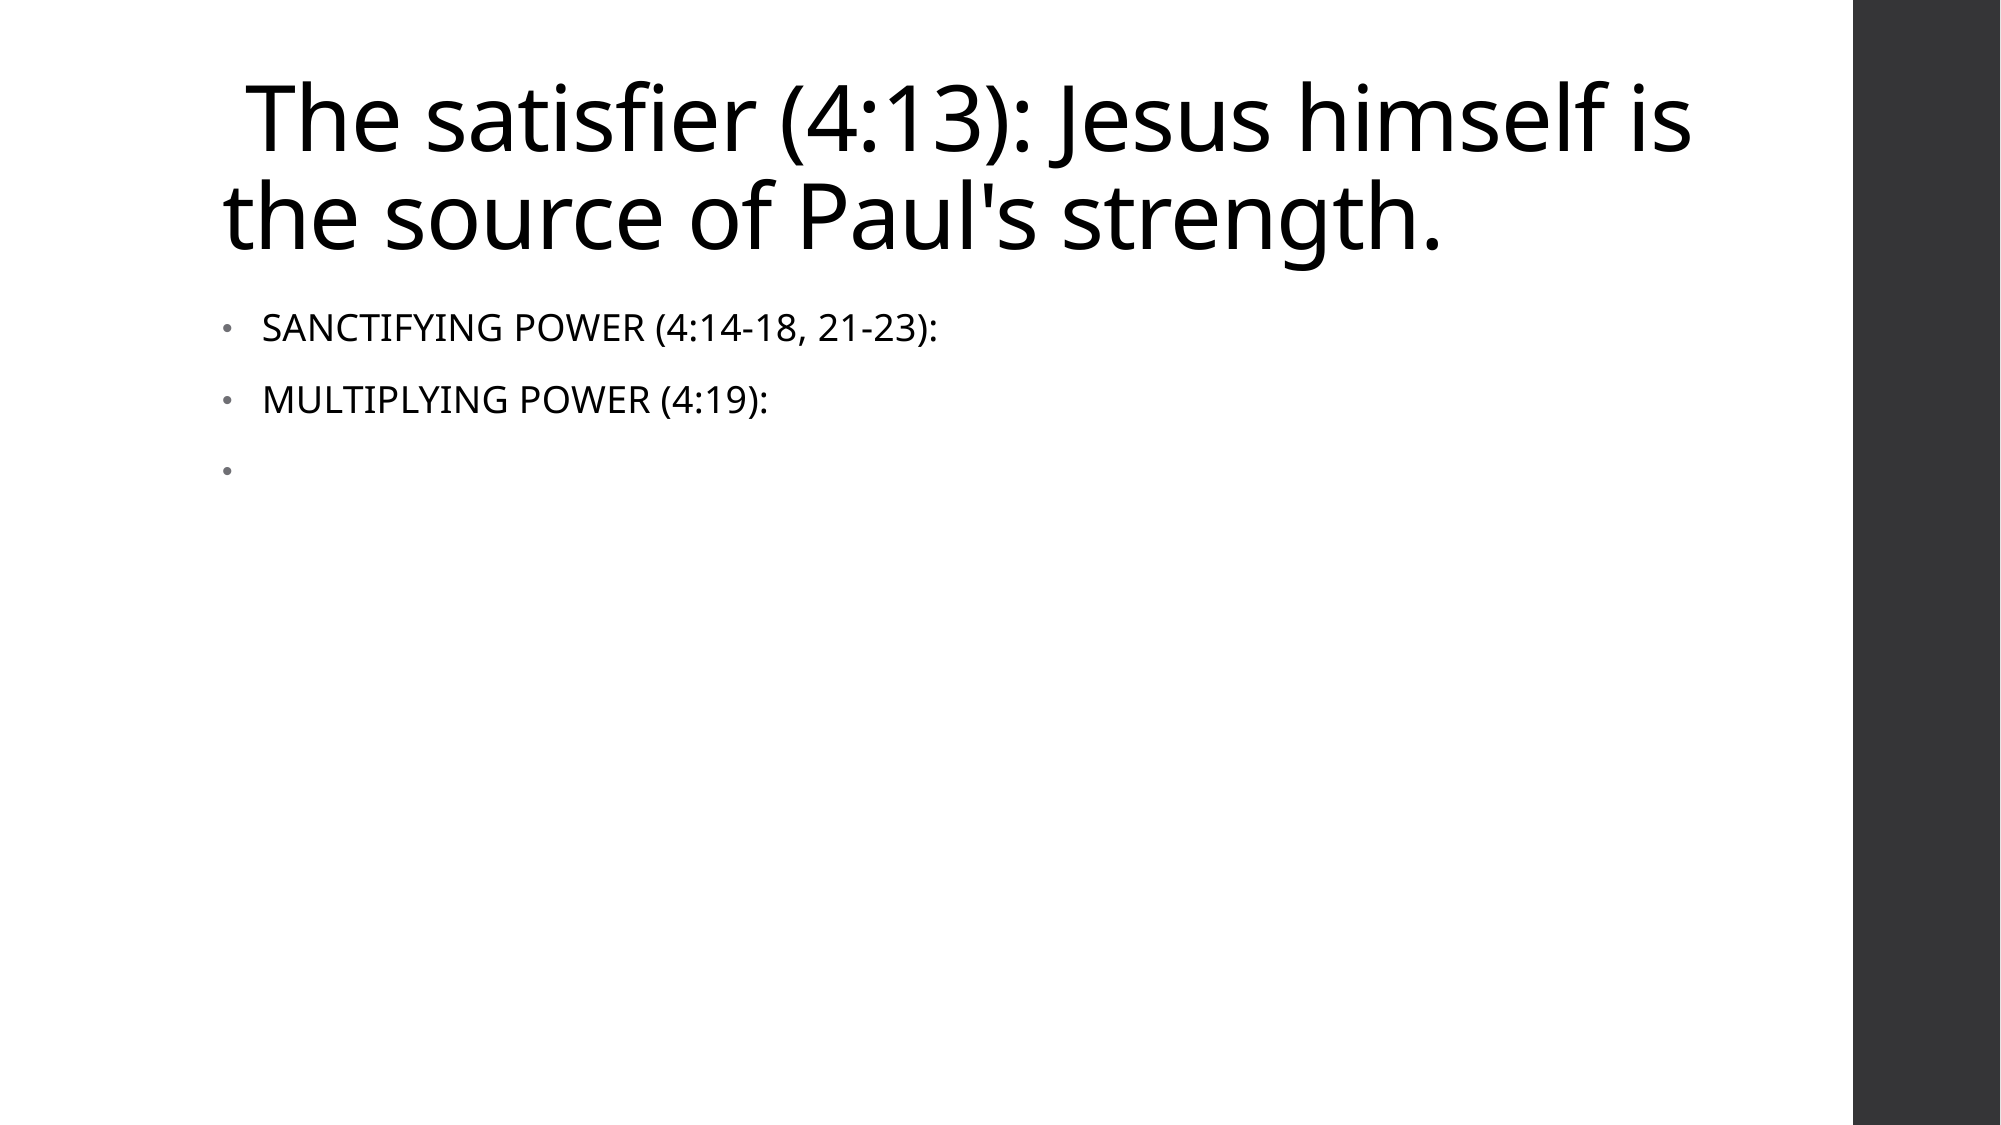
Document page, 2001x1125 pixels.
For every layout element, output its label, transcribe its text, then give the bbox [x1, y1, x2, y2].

list SANCTIFYING POWER (4:14-18, 21-23): MULTIPLYING POWER (4:19): [206, 299, 1617, 1014]
title The satisfier (4:13): Jesus himself is the source of Paul's strength. [206, 60, 1797, 278]
